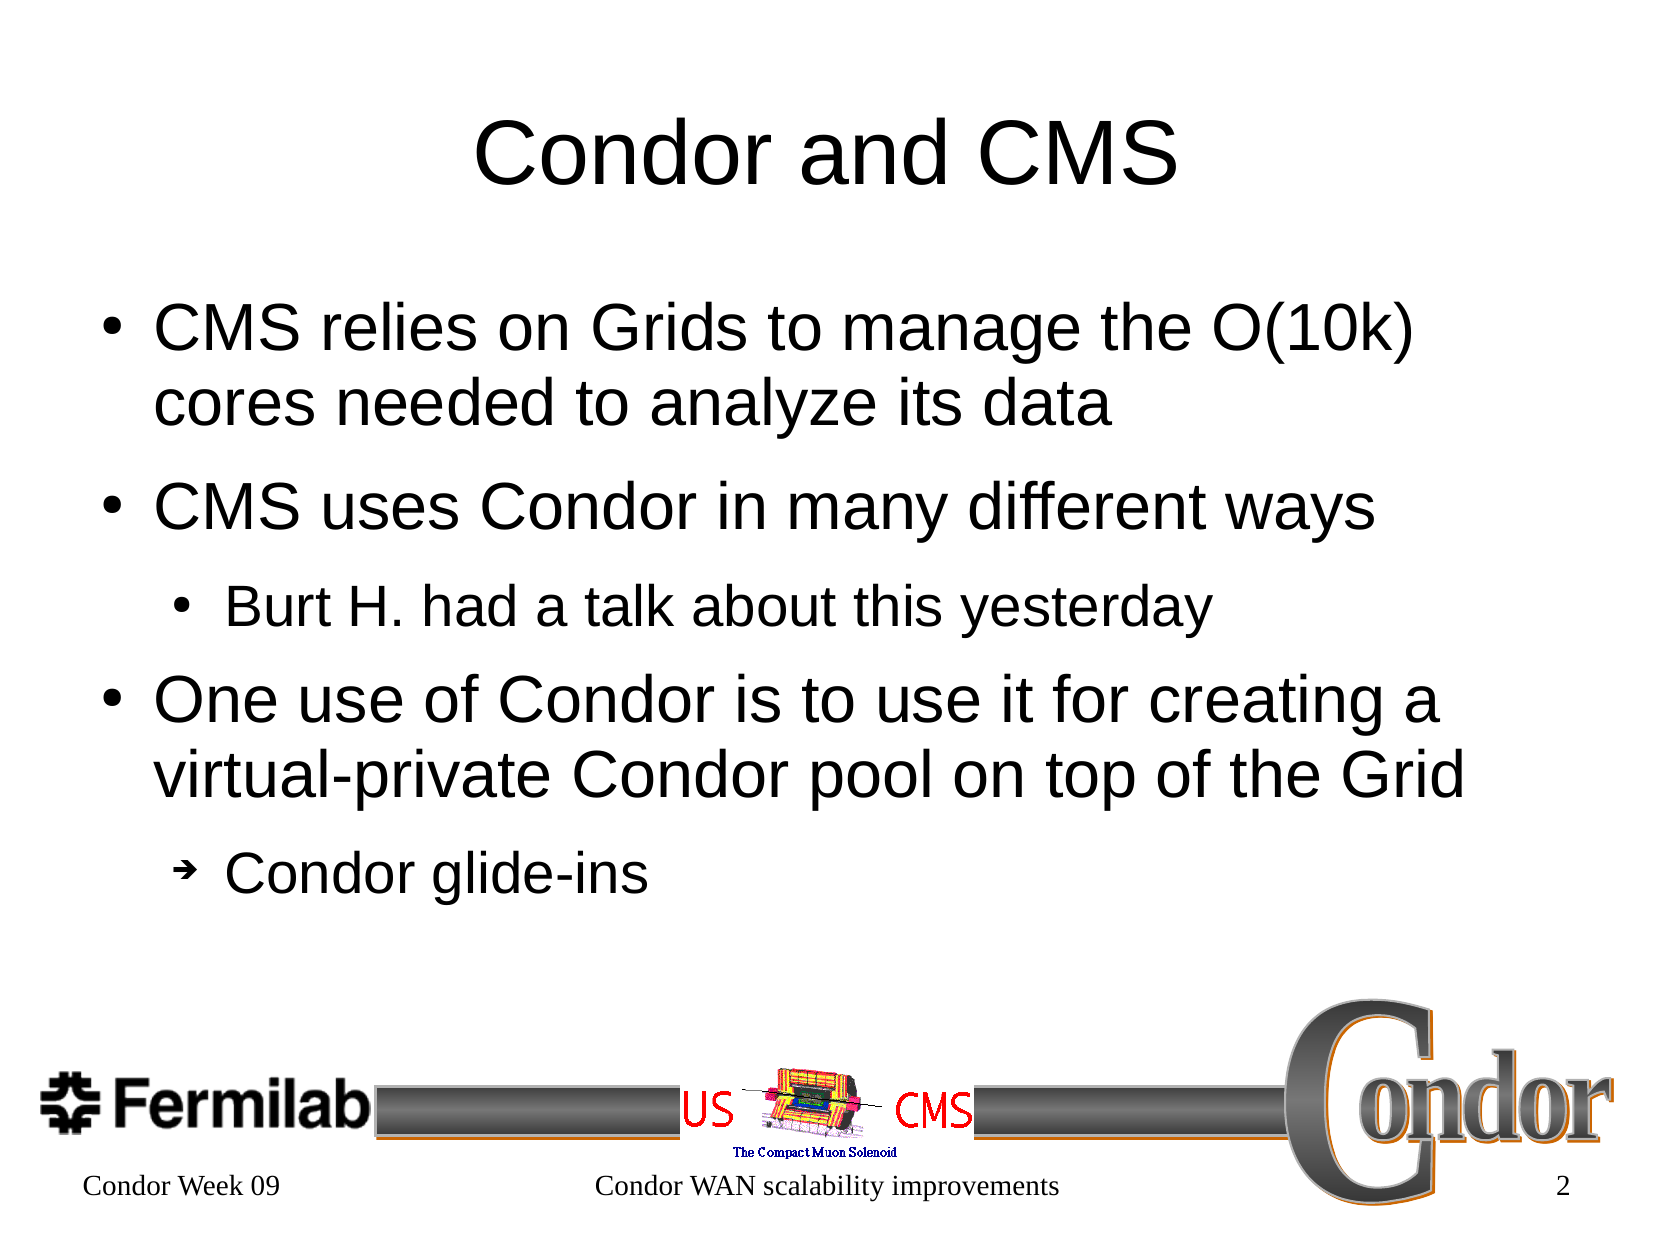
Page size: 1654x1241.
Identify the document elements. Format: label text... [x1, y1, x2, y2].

title Condor and CMS [82, 49, 1571, 257]
picture [40, 1071, 371, 1135]
picture [680, 1109, 974, 1159]
list CMS relies on Grids to manage the O(10k) cores needed to analyze its data CMS uses Condor in many different ways Burt H. had a talk about this yesterday One use of Condor is to use it for creating a virtual-private Condor pool on top of the Grid Condor glide-ins [82, 290, 1571, 1109]
